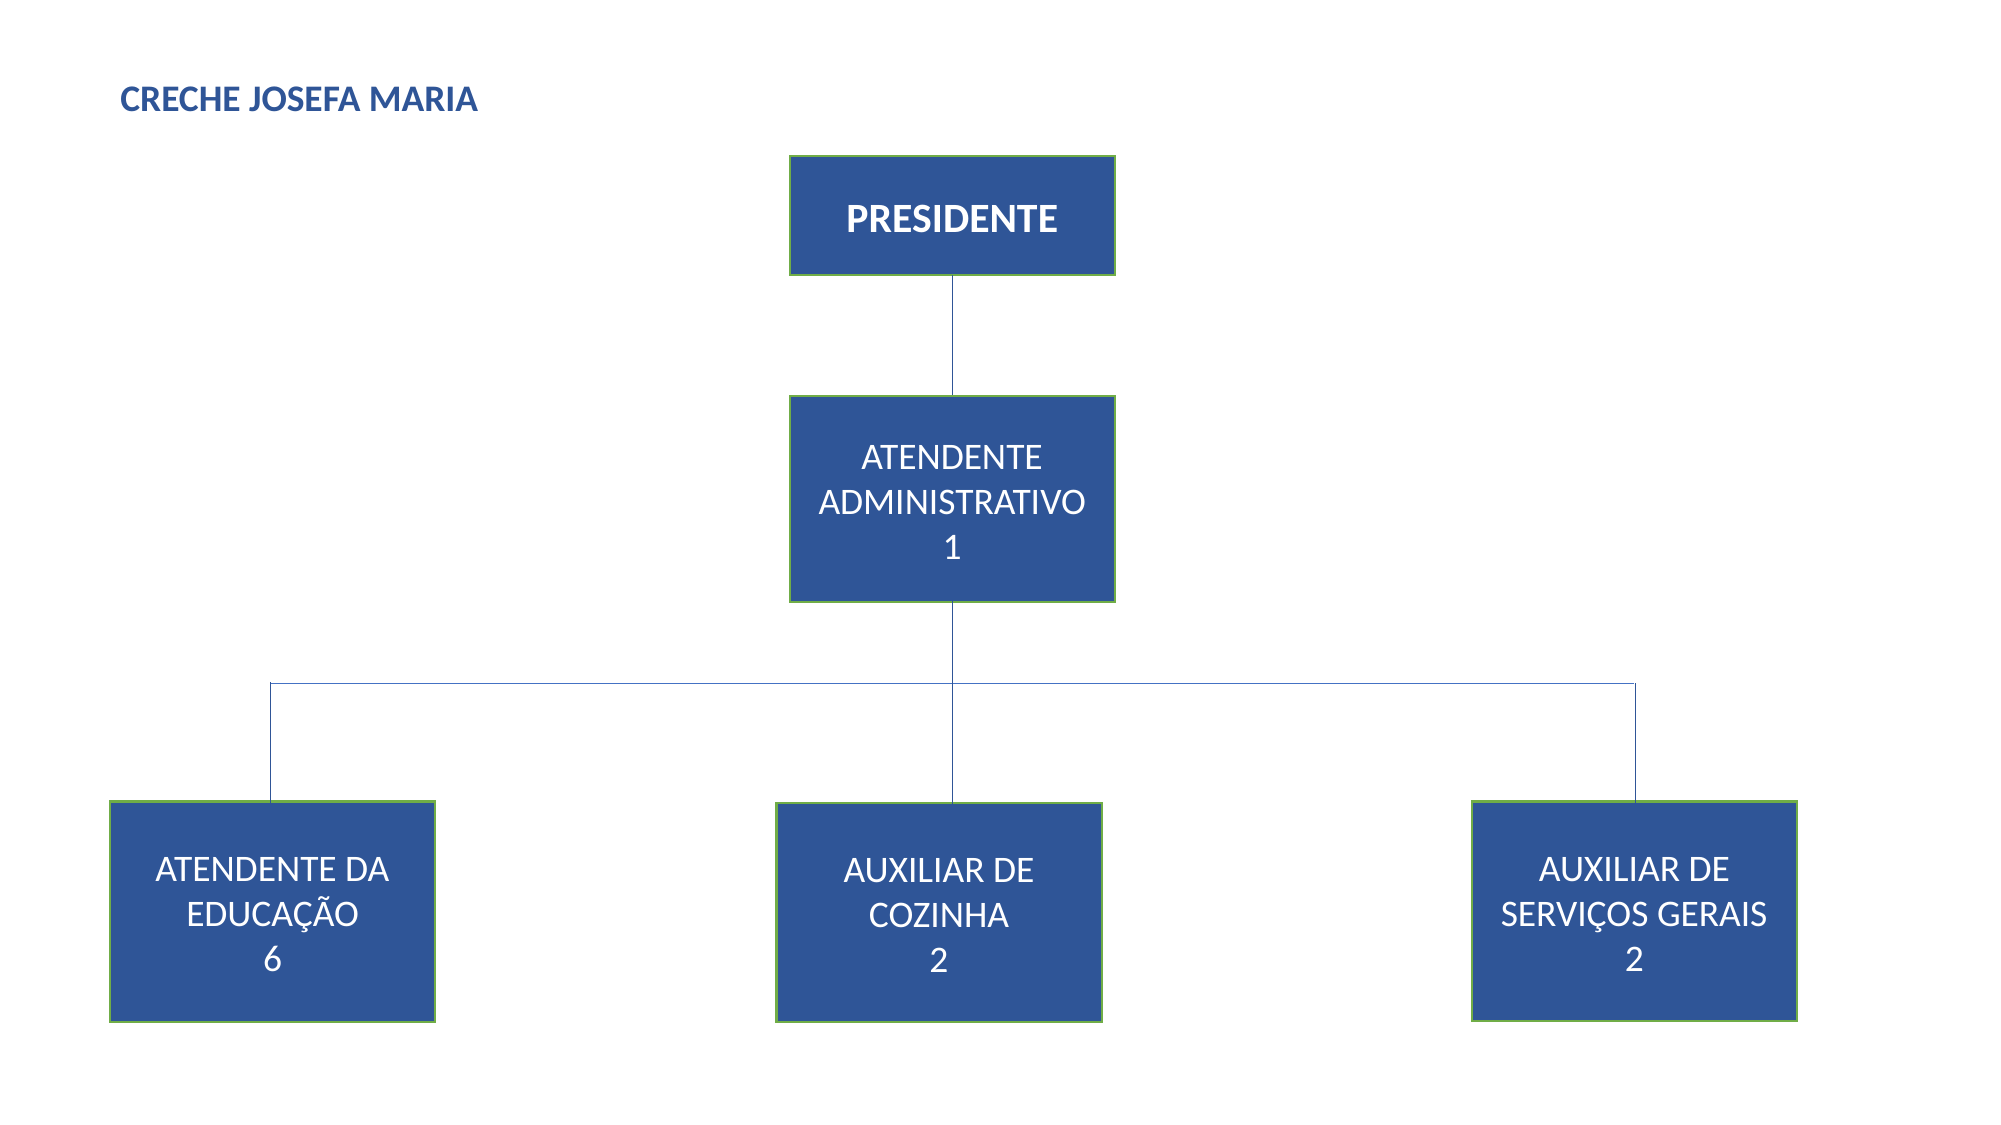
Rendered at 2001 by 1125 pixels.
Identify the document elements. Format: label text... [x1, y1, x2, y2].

text_box ATENDENTE ADMINISTRATIVO 1 [790, 396, 1115, 602]
text_box PRESIDENTE [790, 156, 1115, 275]
text_box AUXILIAR DE SERVIÇOS GERAIS 2 [1472, 801, 1797, 1021]
text_box AUXILIAR DE COZINHA 2 [777, 803, 1102, 1022]
text_box ATENDENTE DA EDUCAÇÃO 6 [110, 801, 435, 1022]
text_box CRECHE JOSEFA MARIA [101, 66, 497, 127]
